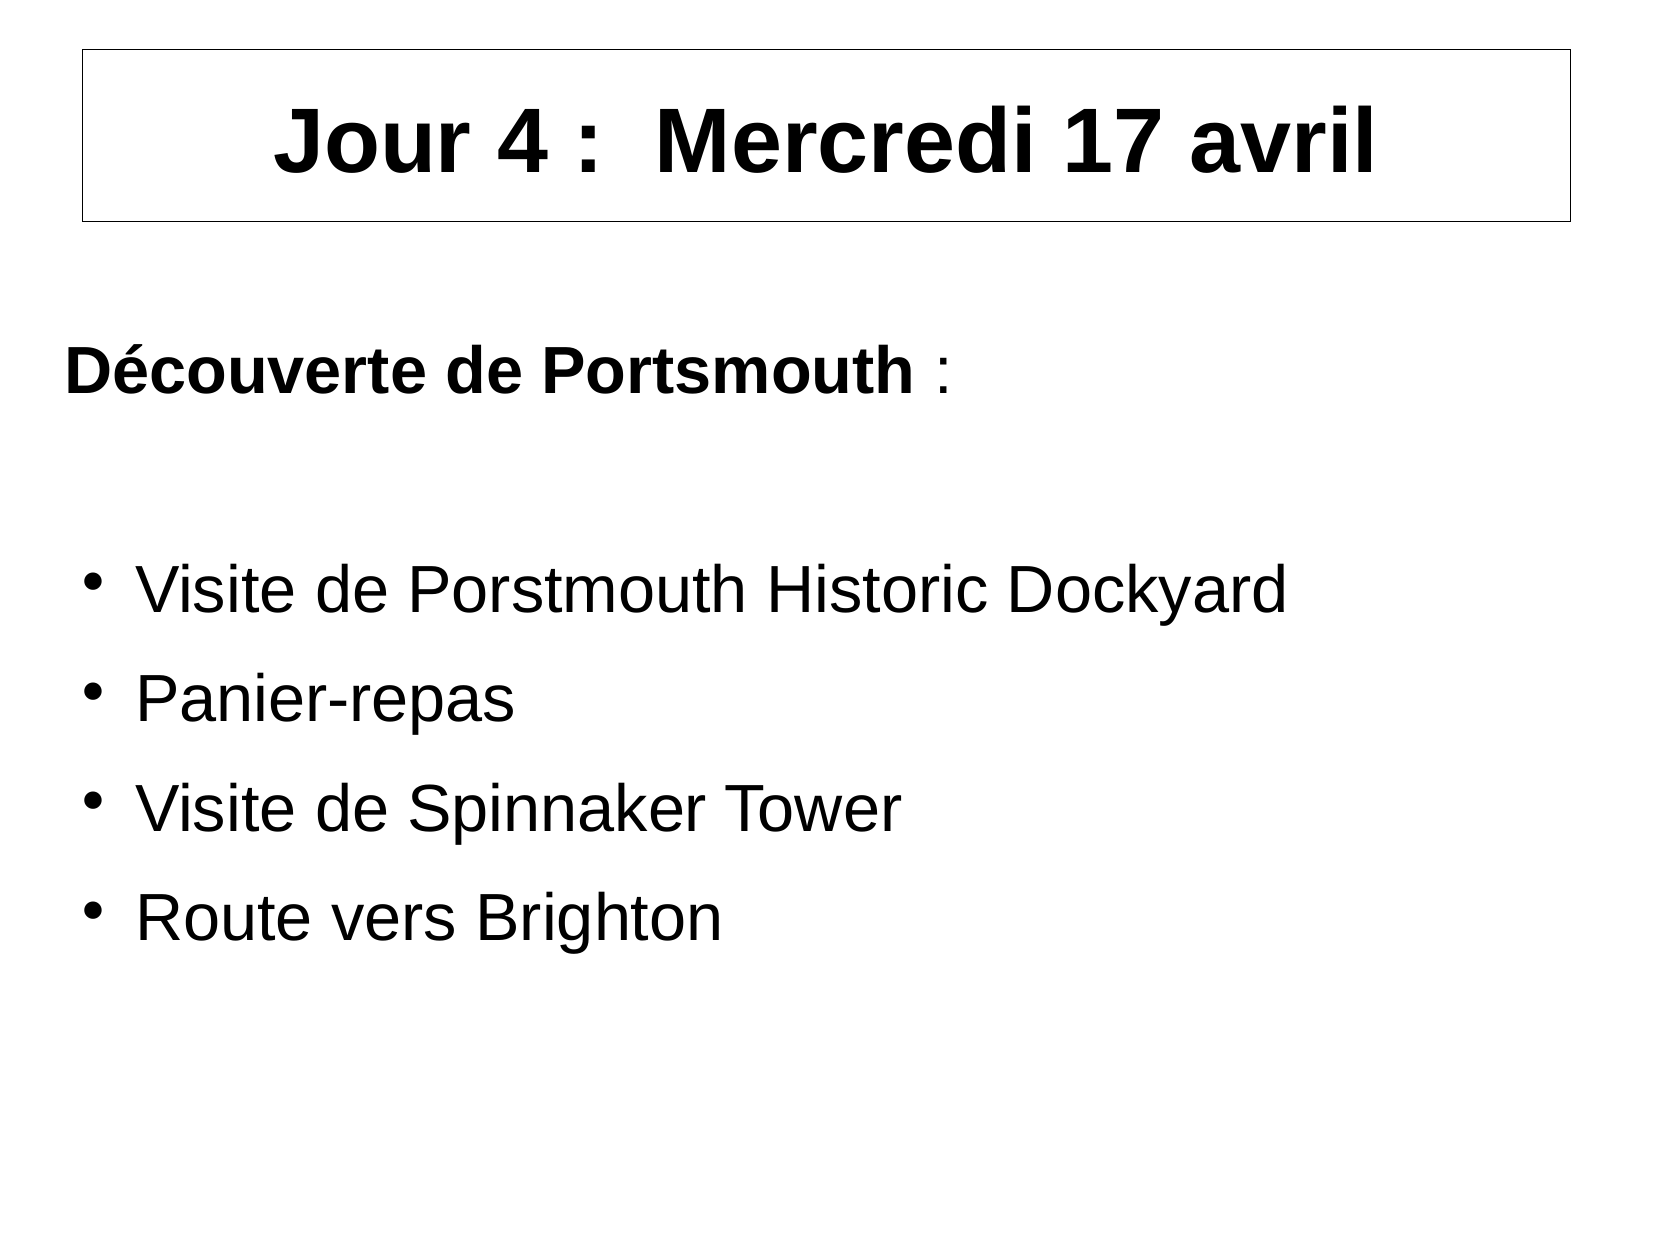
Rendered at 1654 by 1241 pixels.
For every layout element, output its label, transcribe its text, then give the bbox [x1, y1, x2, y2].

text_box Jour 4 : Mercredi 17 avril [82, 49, 1571, 222]
text_box Découverte de Portsmouth : Visite de Porstmouth Historic Dockyard Panier-repas Visite de Spinnaker Tower Route vers Brighton [64, 326, 1654, 1046]
